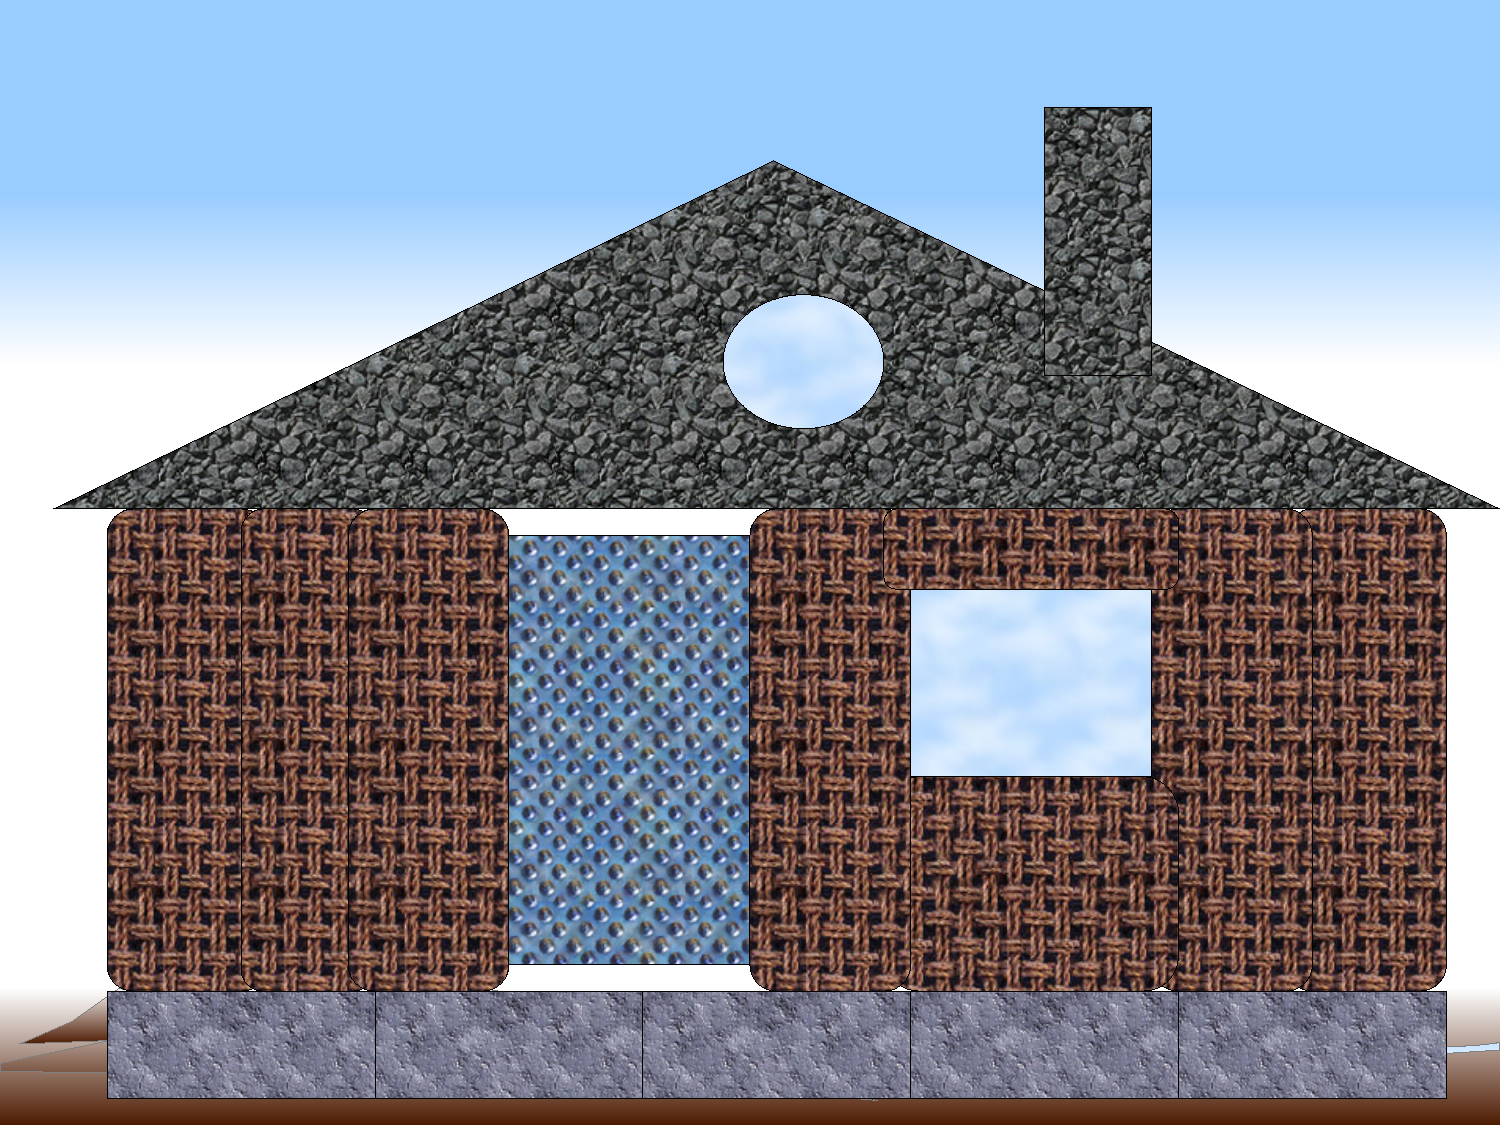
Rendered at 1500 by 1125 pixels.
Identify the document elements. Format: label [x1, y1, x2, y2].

text_box [53, 107, 1500, 1099]
